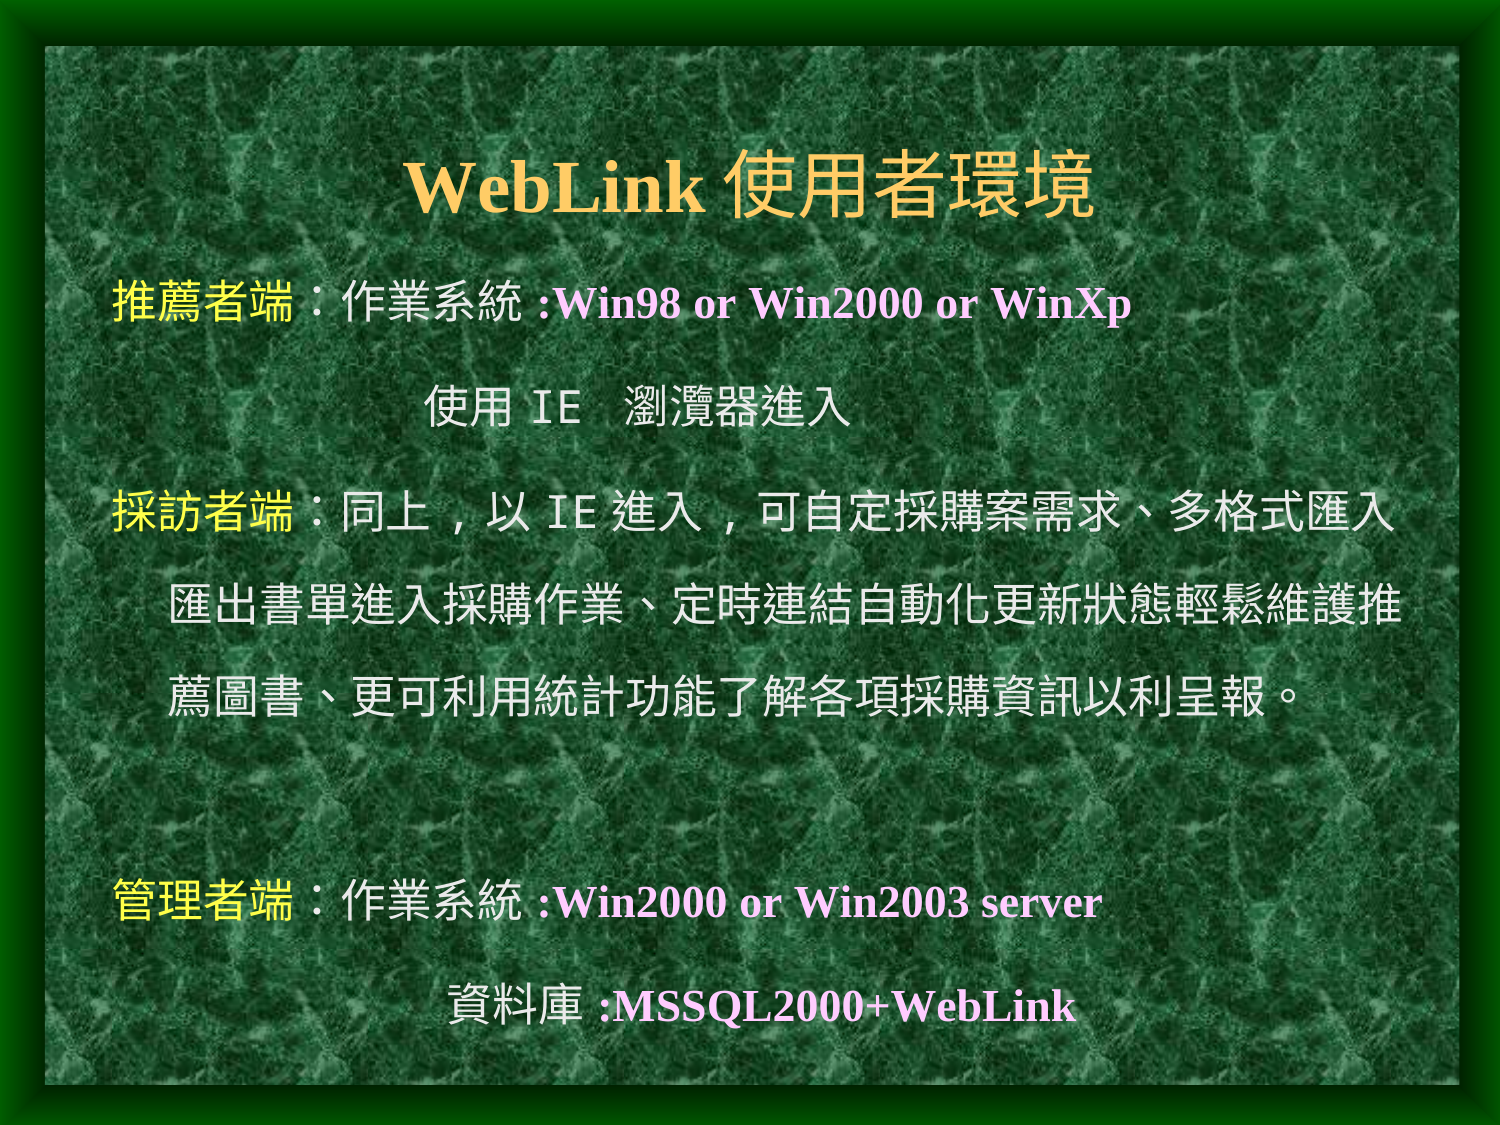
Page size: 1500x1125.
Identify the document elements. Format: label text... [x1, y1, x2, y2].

picture [44, 46, 1460, 1085]
text_box WebLink使用者環境 [112, 137, 1388, 222]
text_box 推薦者端：作業系統:Win98 or Win2000 or WinXp 使用IE 瀏灠器進入 採訪者端：同上,以IE進入,可自定採購案需求、多格式匯入匯出書單進入採購作業、定時連結自動化更新狀態輕鬆維護推薦圖書、更可利用統計功能了解各項採購資訊以利呈報。 管理者端：作業系統:Win2000 or Win2003 server 資料庫:MSSQL2000+WebLink [96, 231, 1447, 1005]
